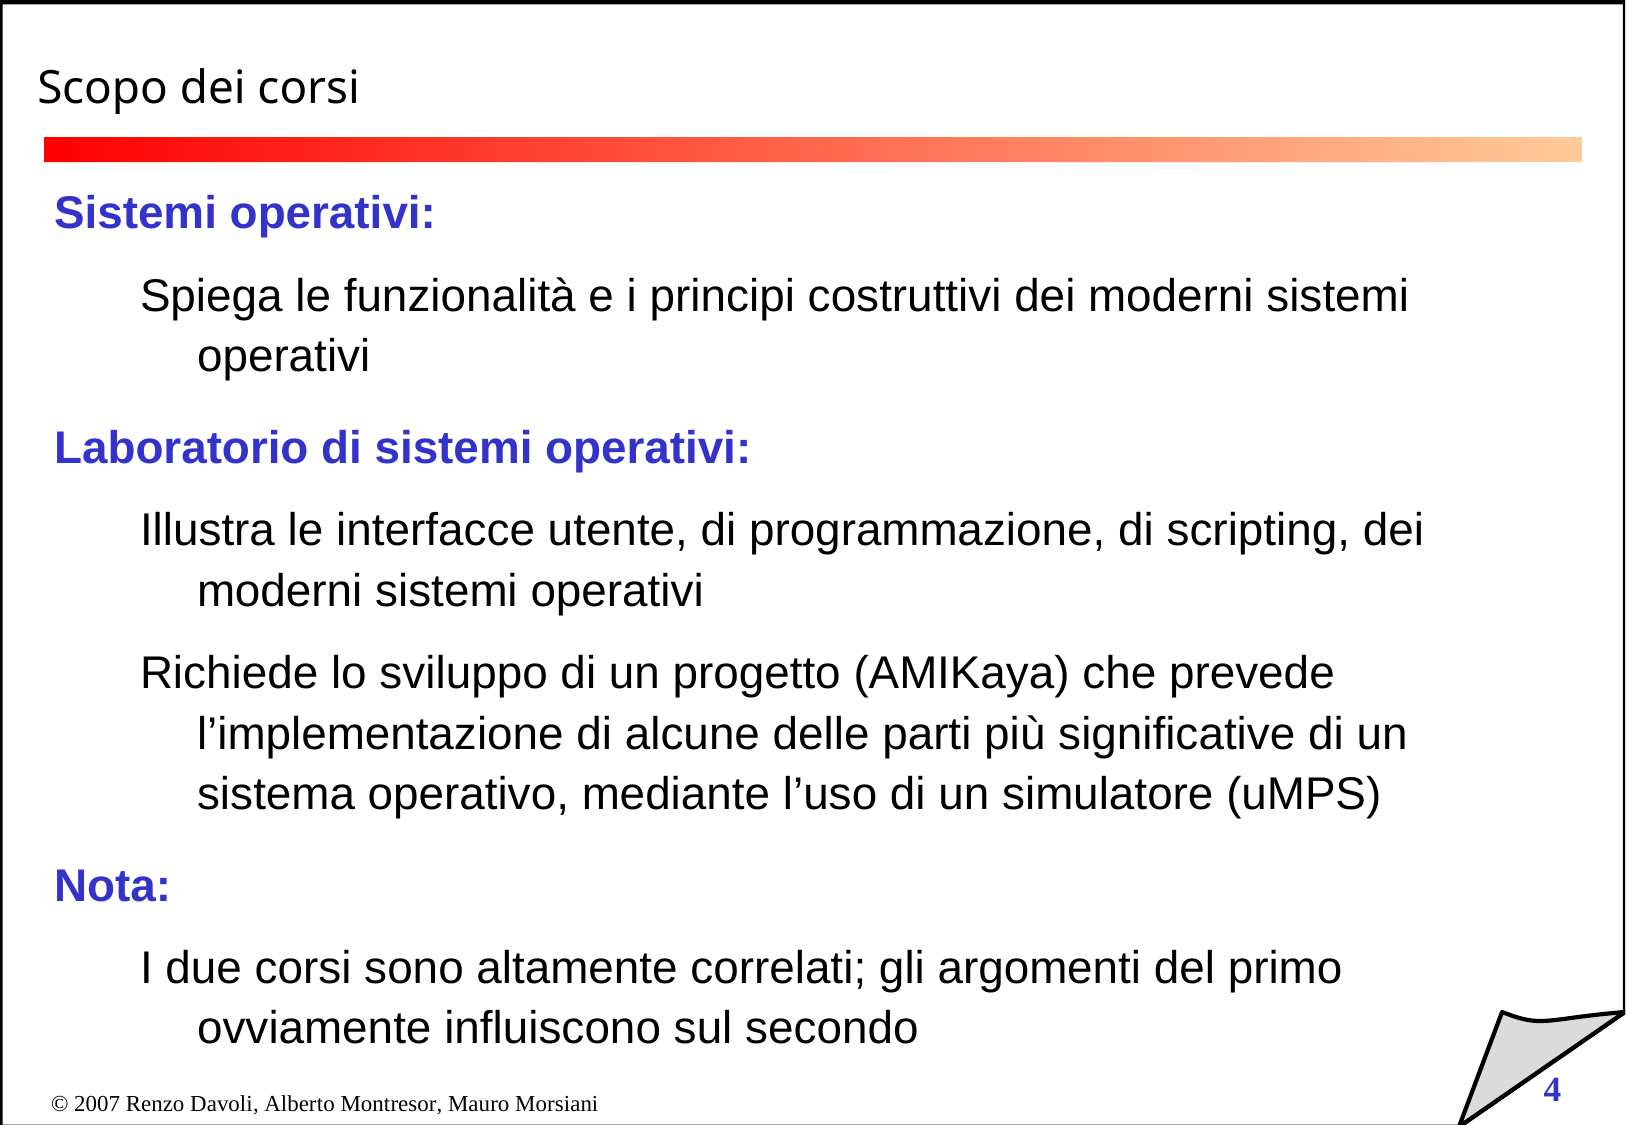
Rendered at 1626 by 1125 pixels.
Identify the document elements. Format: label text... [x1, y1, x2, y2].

title Scopo dei corsi [37, 44, 1588, 131]
list Sistemi operativi: Spiega le funzionalità e i principi costruttivi dei moderni sistemi operativi Laboratorio di sistemi operativi: Illustra le interfacce utente, di programmazione, di scripting, dei moderni sistemi operativi Richiede lo sviluppo di un progetto (AMIKaya) che prevede l’implementazione di alcune delle parti più significative di un sistema operativo, mediante l’uso di un simulatore (uMPS) Nota: I due corsi sono altamente correlati; gli argomenti del primo ovviamente influiscono sul secondo [54, 187, 1571, 1124]
